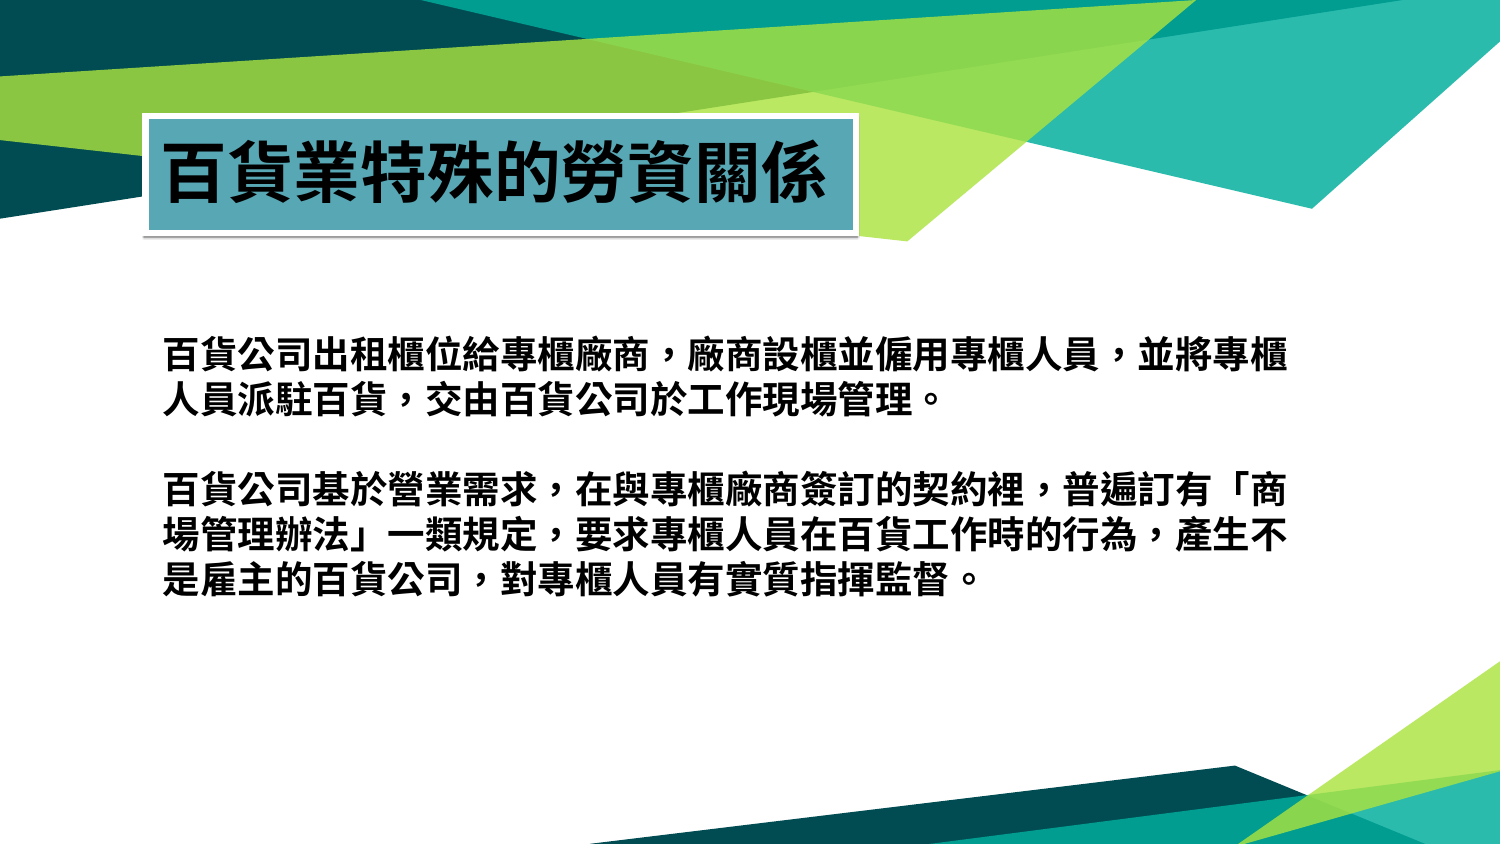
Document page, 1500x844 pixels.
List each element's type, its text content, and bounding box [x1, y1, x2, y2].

title 百貨業特殊的勞資關係 [145, 115, 857, 233]
text_box 百貨公司出租櫃位給專櫃廠商，廠商設櫃並僱用專櫃人員，並將專櫃人員派駐百貨，交由百貨公司於工作現場管理。 百貨公司基於營業需求，在與專櫃廠商簽訂的契約裡，普遍訂有「商場管理辦法」一類規定，要求專櫃人員在百貨工作時的行為，產生不是雇主的百貨公司，對專櫃人員有實質指揮監督。 [147, 315, 1317, 789]
